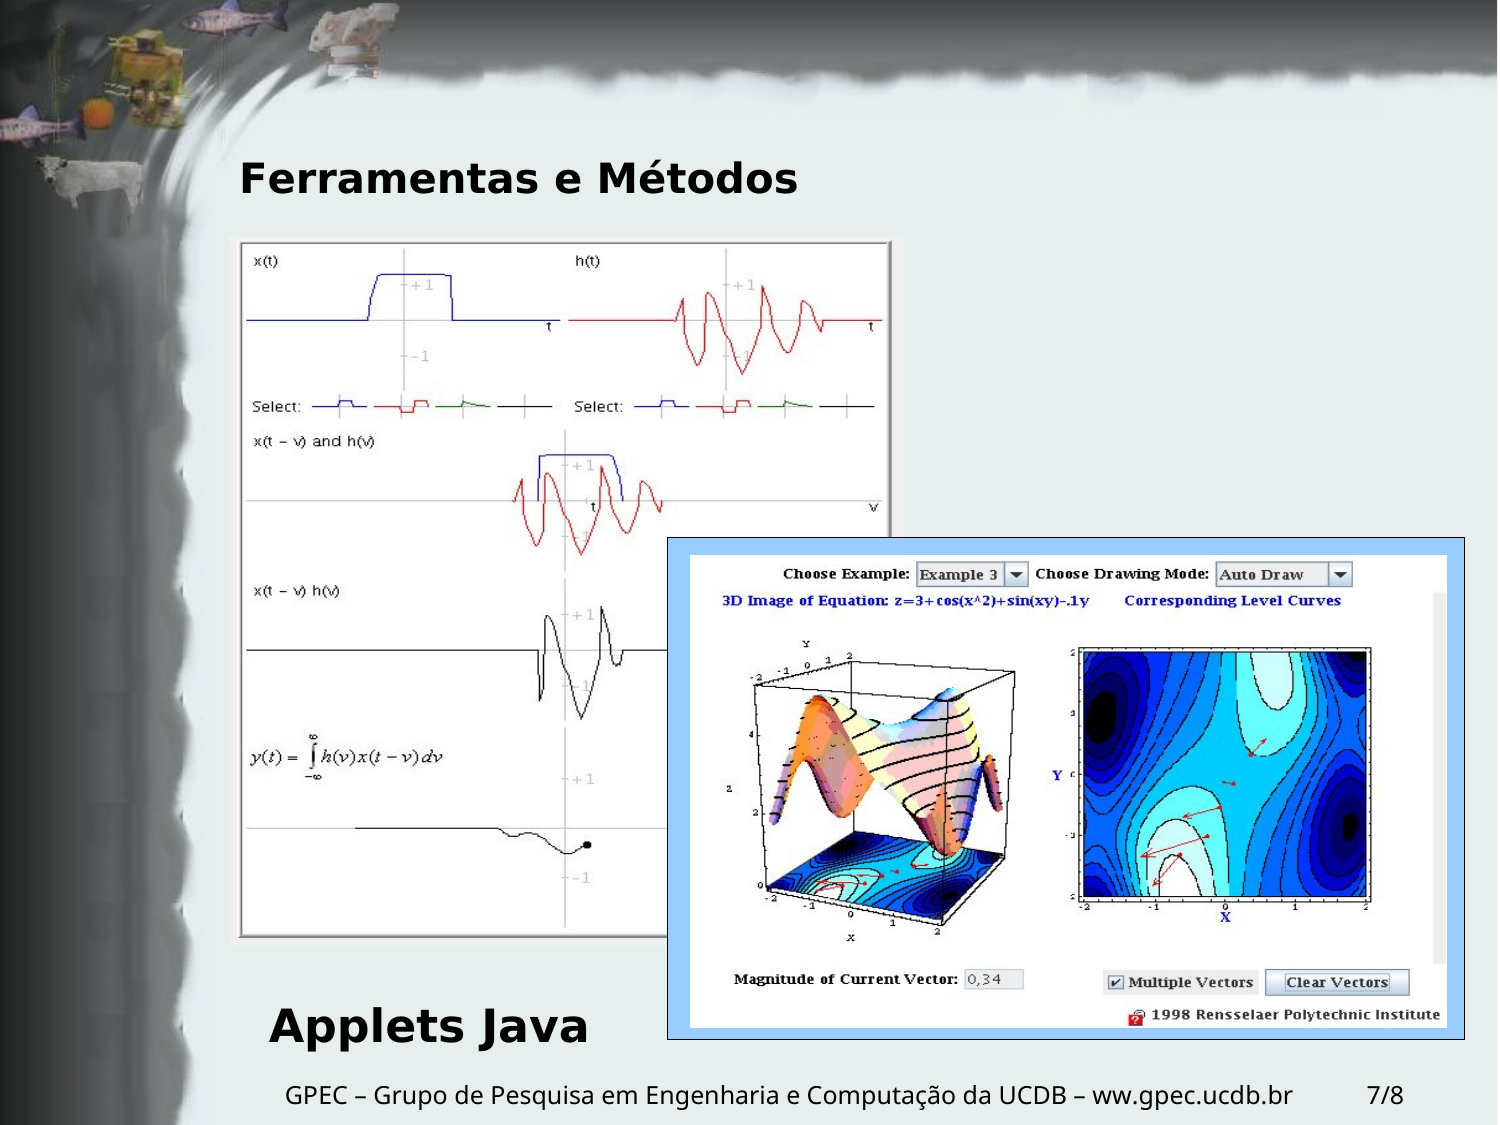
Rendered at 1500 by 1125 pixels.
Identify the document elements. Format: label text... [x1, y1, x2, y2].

title Ferramentas e Métodos [224, 113, 1408, 244]
text_box Applets Java [253, 992, 599, 1061]
picture [0, 0, 1498, 1125]
text_box [667, 537, 1465, 1040]
